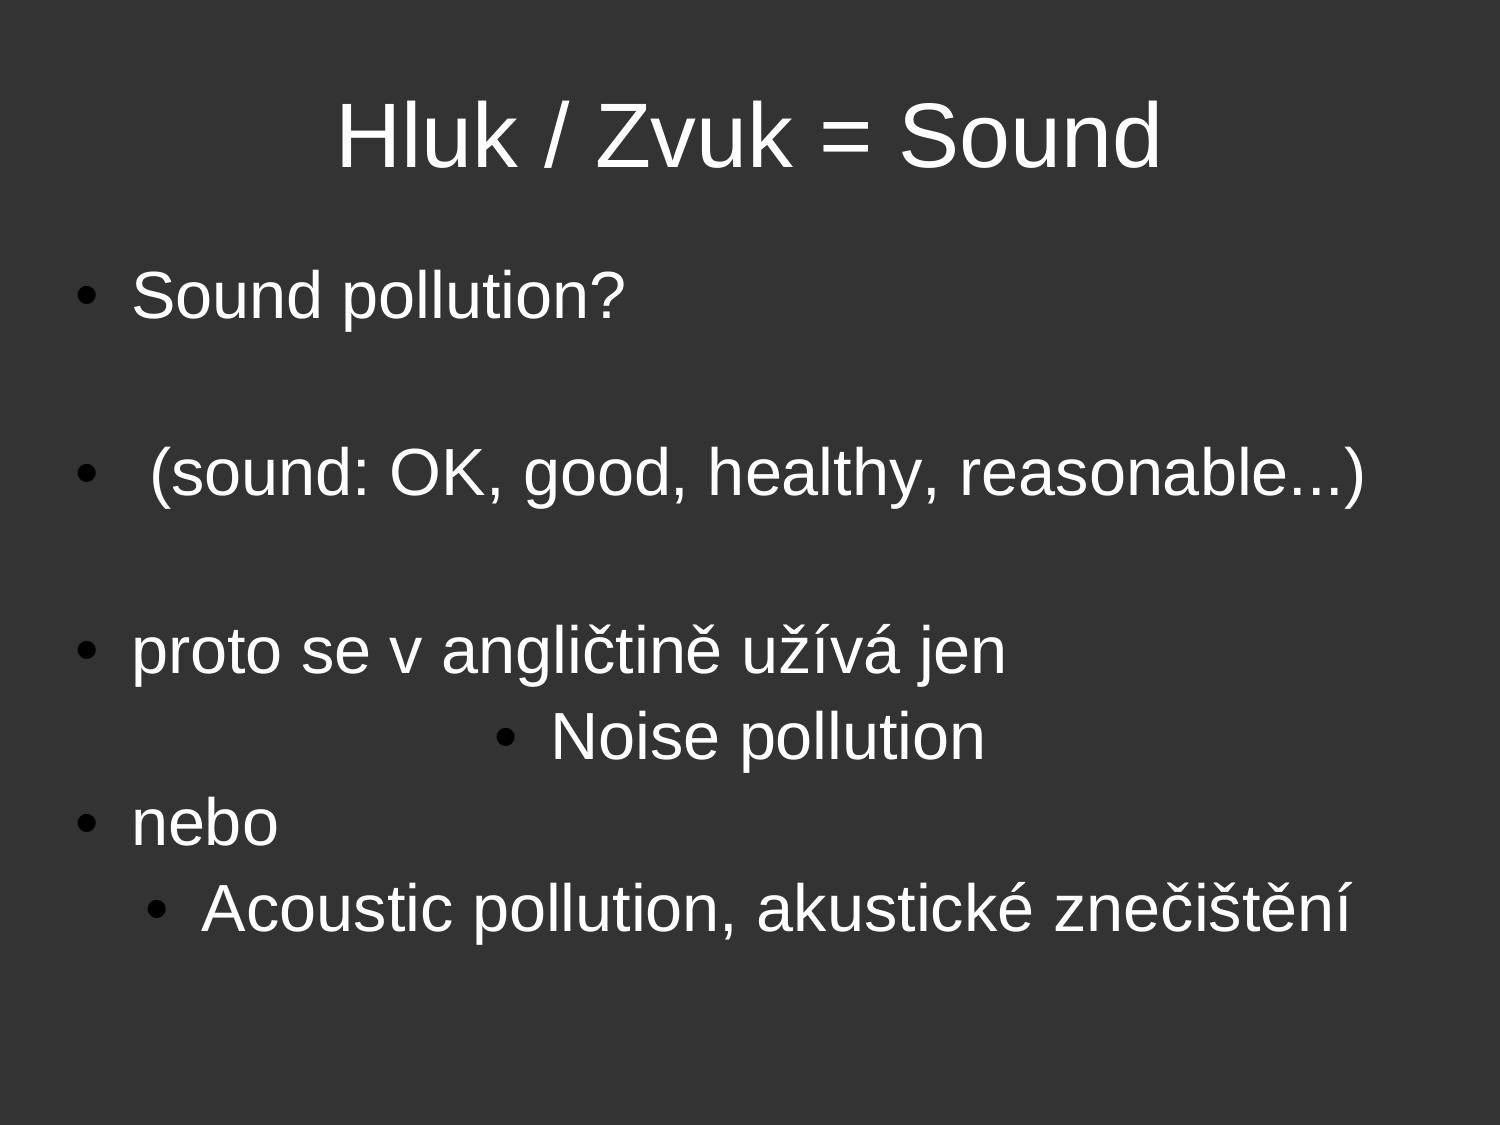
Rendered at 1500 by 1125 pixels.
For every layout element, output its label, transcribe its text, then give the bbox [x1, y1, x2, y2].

list Sound pollution? (sound: OK, good, healthy, reasonable...) proto se v angličtině užívá jen Noise pollution nebo Acoustic pollution, akustické znečištění [75, 262, 1425, 1005]
title Hluk / Zvuk = Sound [75, 21, 1425, 257]
